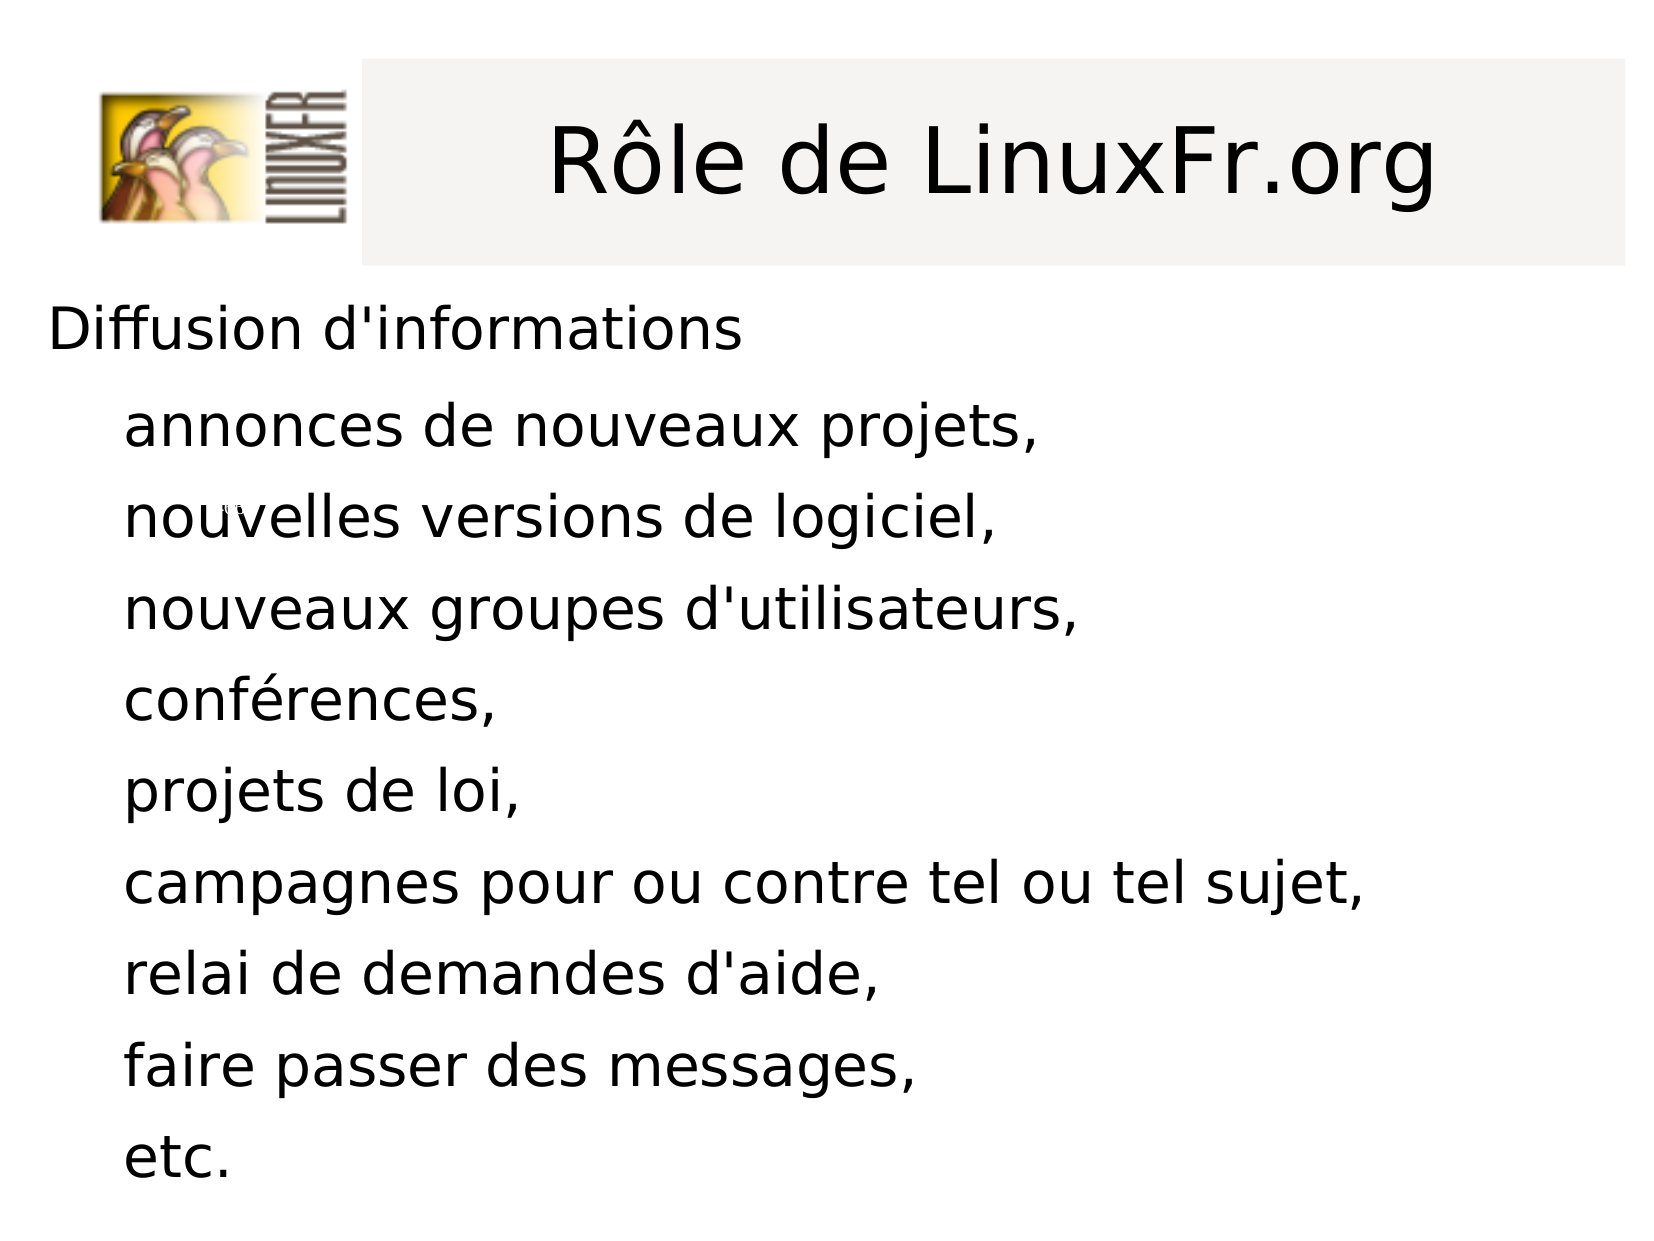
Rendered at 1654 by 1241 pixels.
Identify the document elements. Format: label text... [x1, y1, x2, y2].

title Rôle de LinuxFr.org [362, 58, 1626, 266]
picture [95, 88, 355, 229]
list Diffusion d'informations annonces de nouveaux projets, nouvelles versions de logiciel, nouveaux groupes d'utilisateurs, conférences, projets de loi, campagnes pour ou contre tel ou tel sujet, relai de demandes d'aide, faire passer des messages, etc. [29, 295, 1595, 1192]
text_box 4665 [213, 495, 266, 521]
